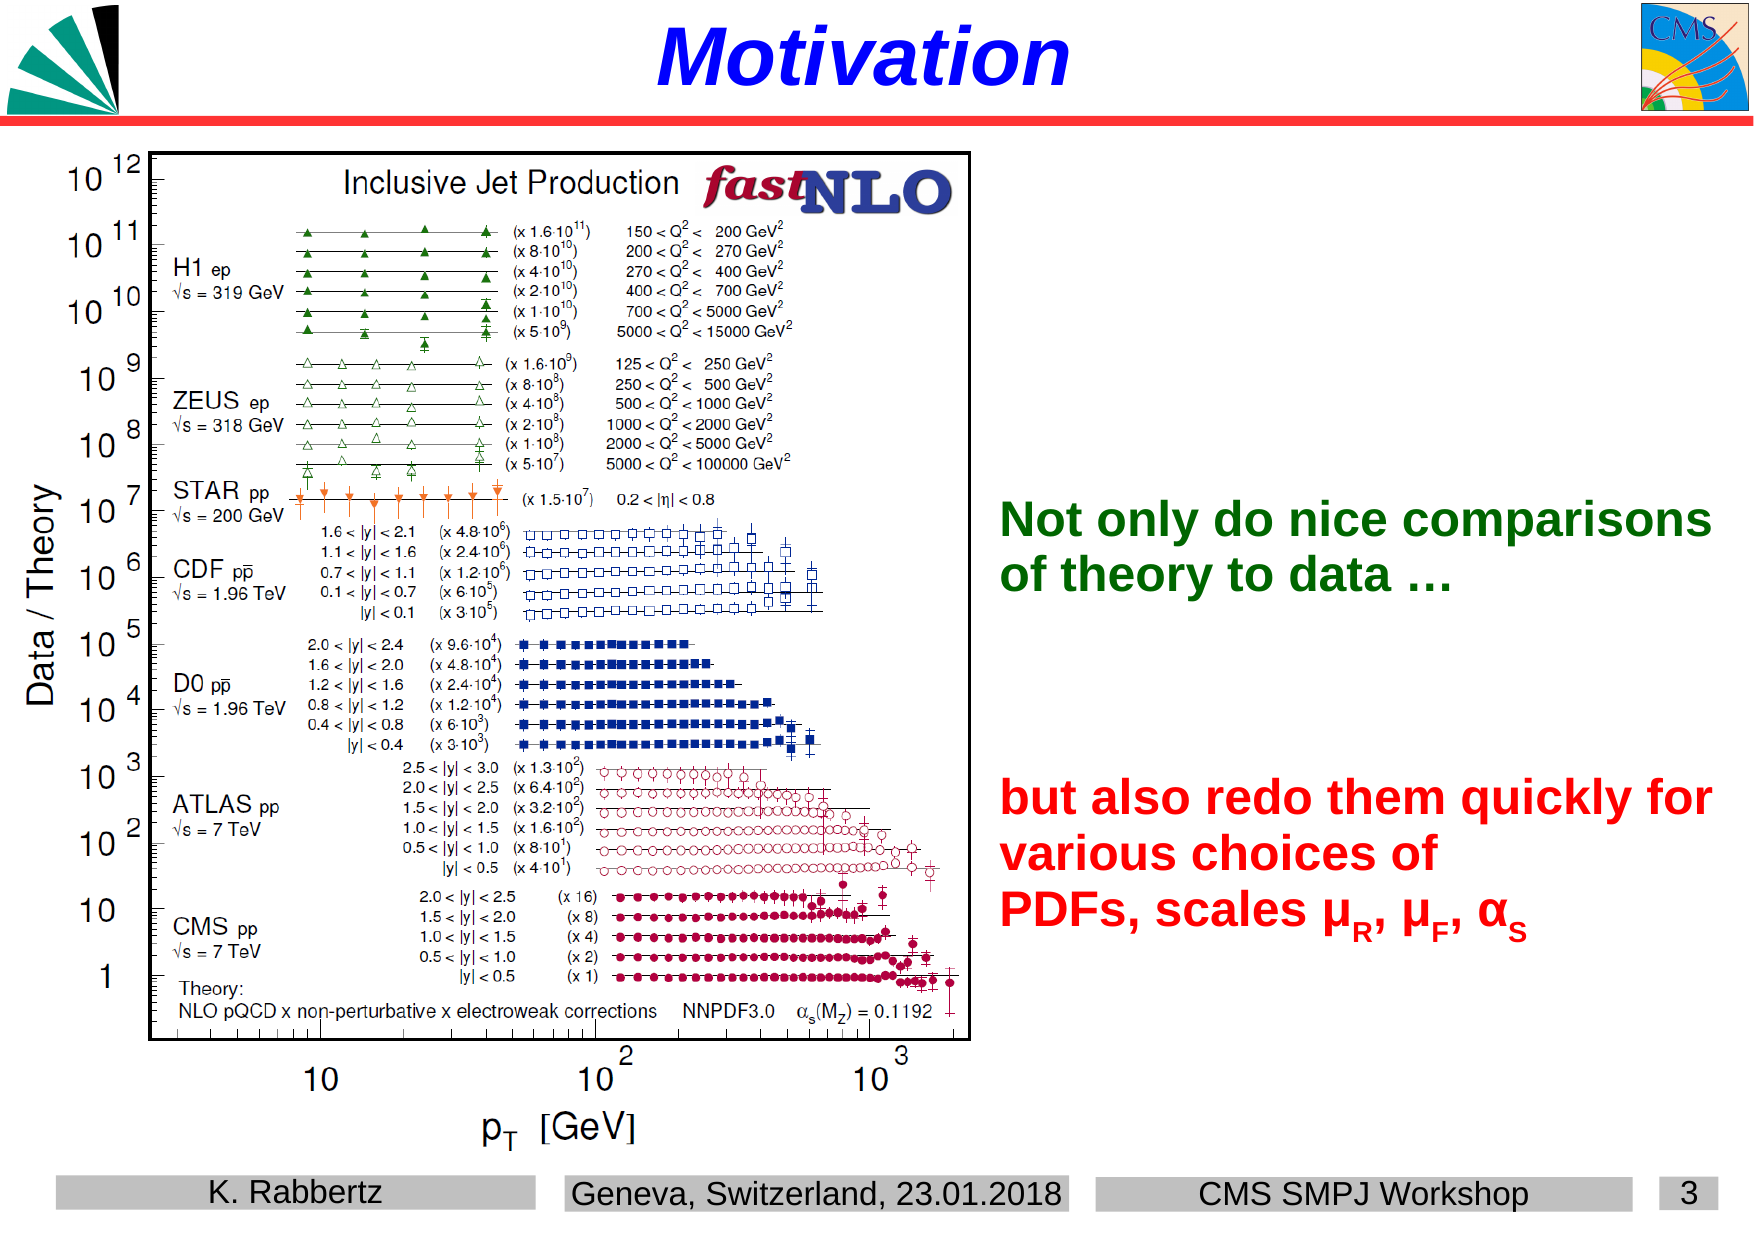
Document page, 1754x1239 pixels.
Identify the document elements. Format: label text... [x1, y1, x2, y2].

picture [7, 5, 119, 116]
title Motivation [123, 0, 1606, 114]
text_box Not only do nice comparisons of theory to data … but also redo them quickly for various choices of PDFs, scales μR, μF, αS [987, 484, 1726, 955]
picture [14, 145, 981, 1156]
picture [1641, 3, 1749, 111]
